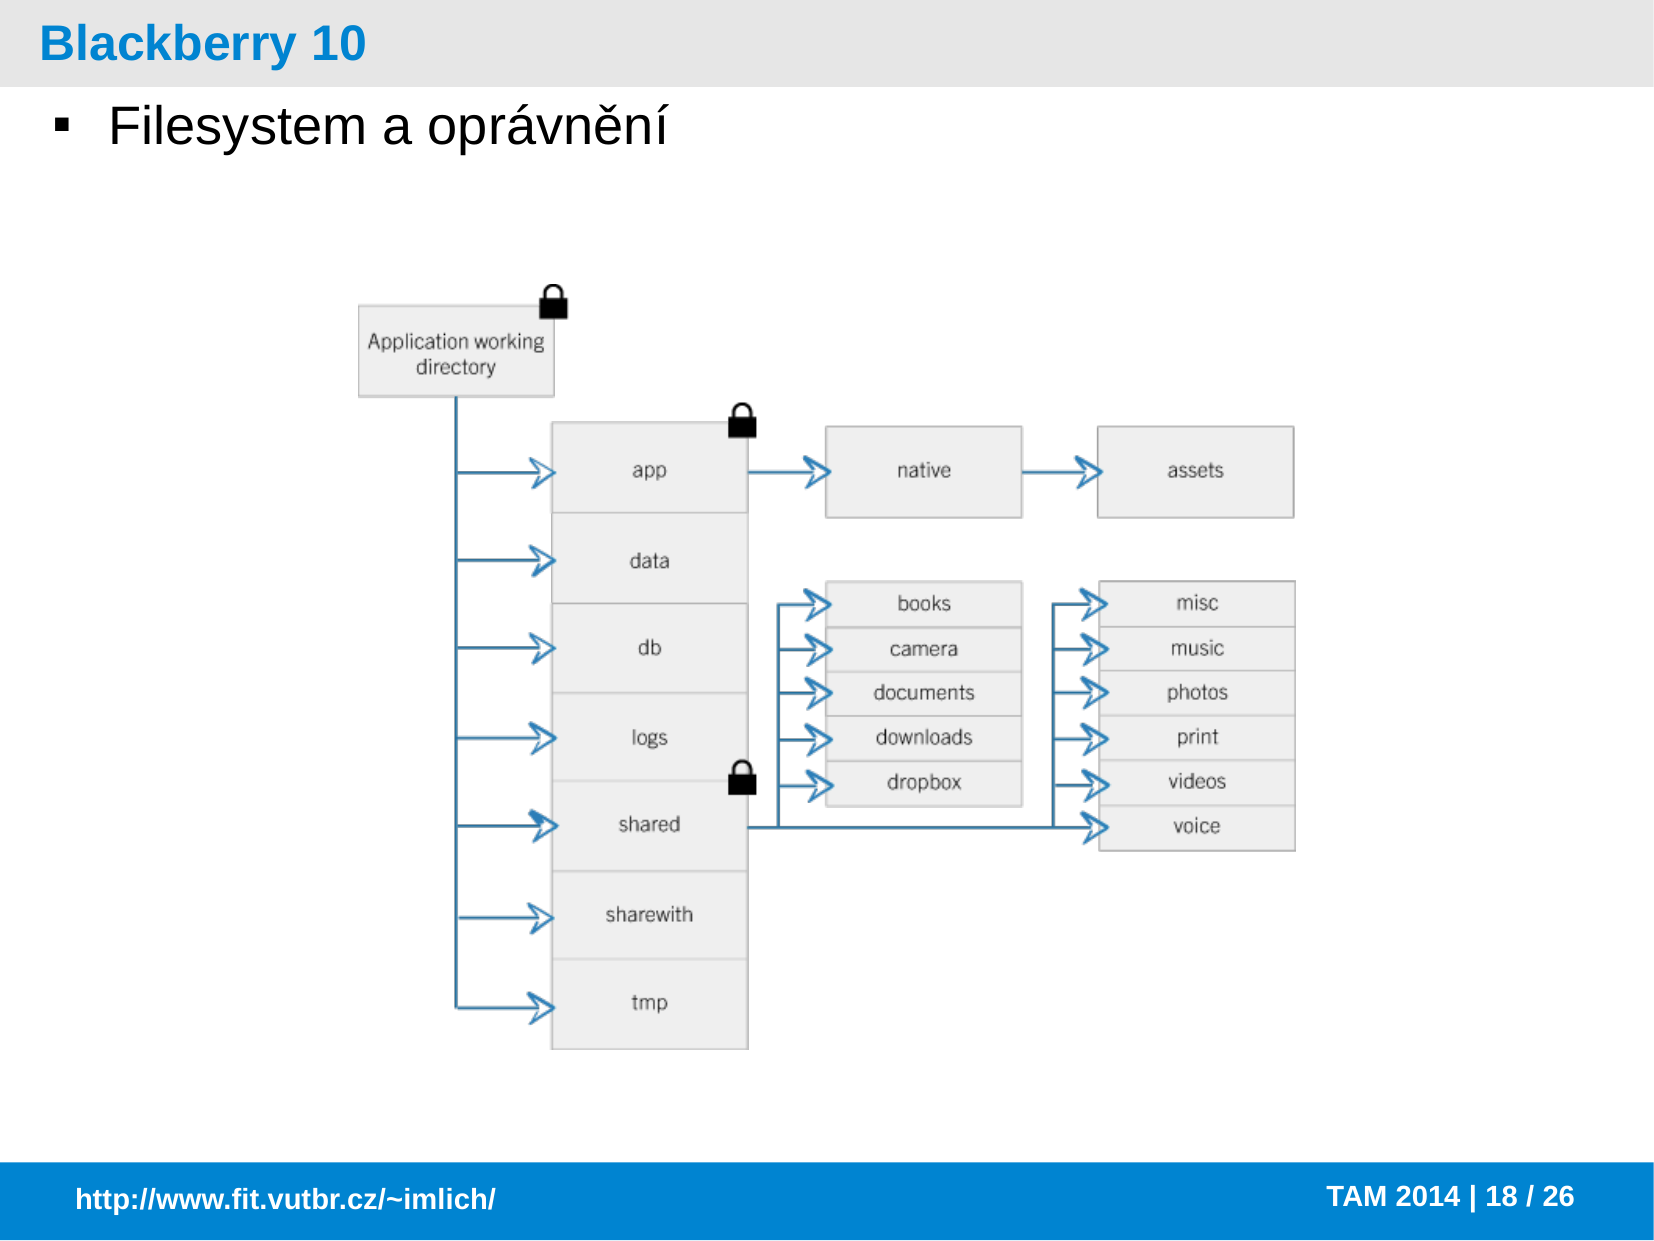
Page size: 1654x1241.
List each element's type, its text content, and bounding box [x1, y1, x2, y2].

title Blackberry 10 [39, 5, 1615, 81]
list Filesystem a oprávnění [37, 95, 1613, 1163]
picture [358, 284, 1296, 1051]
